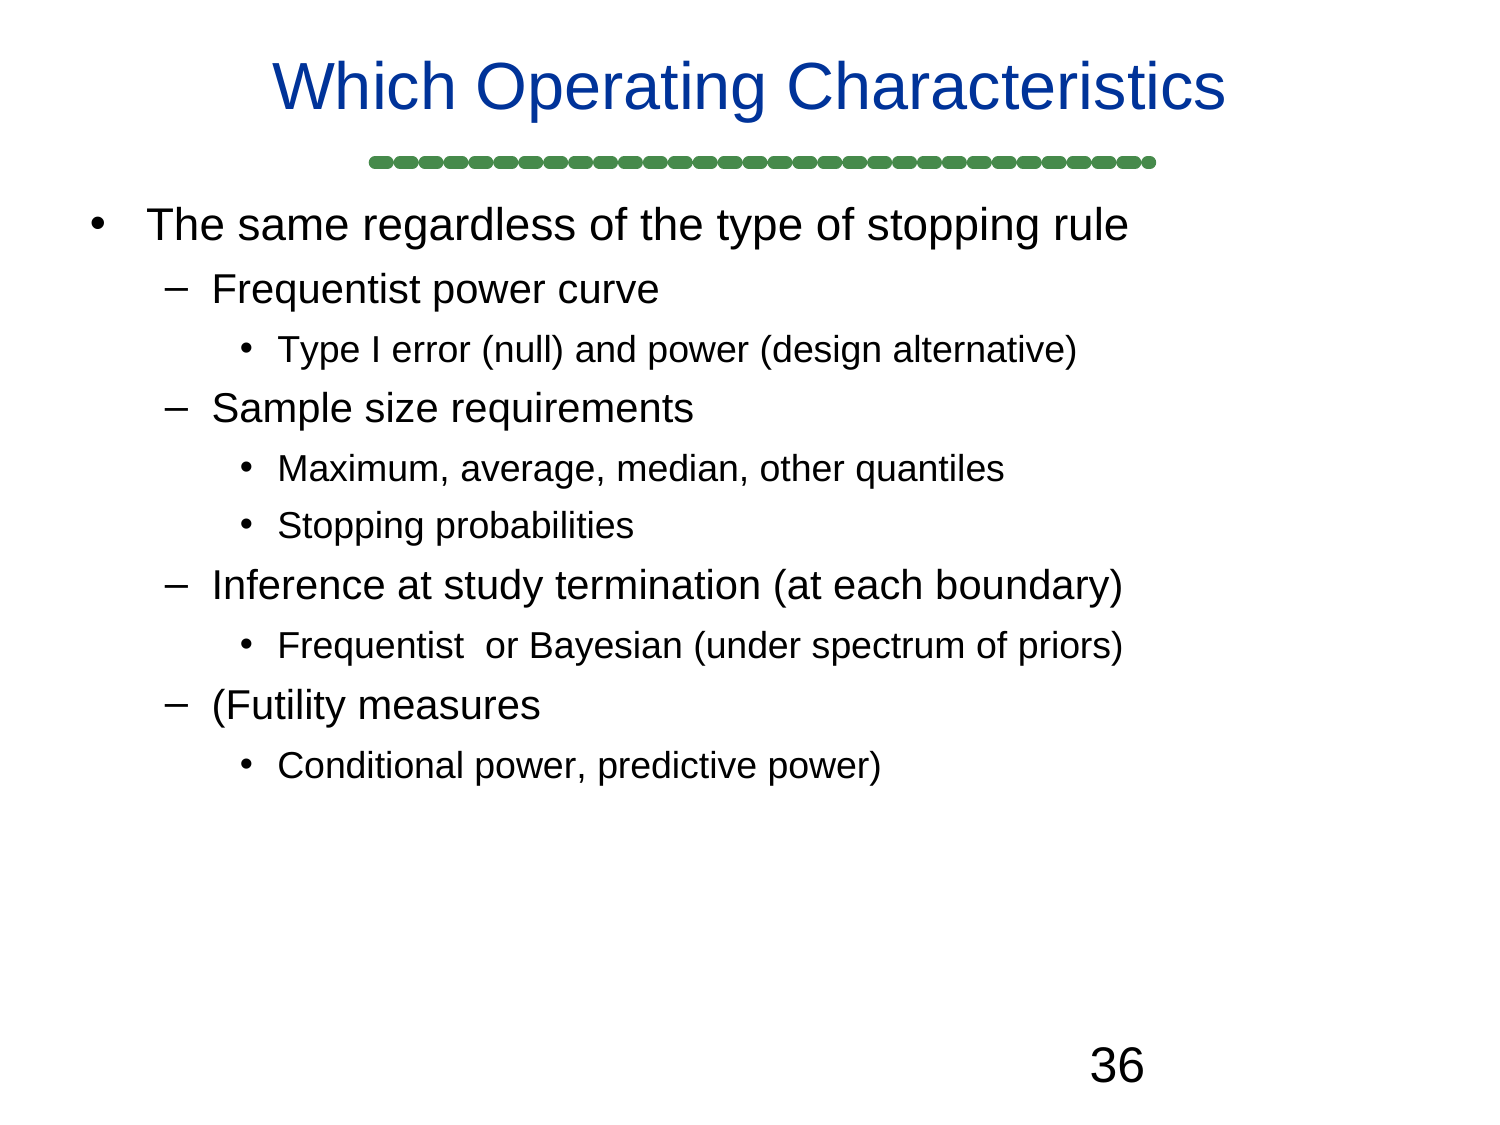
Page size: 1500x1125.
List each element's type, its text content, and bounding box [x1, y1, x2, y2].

list The same regardless of the type of stopping rule Frequentist power curve Type I error (null) and power (design alternative) Sample size requirements Maximum, average, median, other quantiles Stopping probabilities Inference at study termination (at each boundary) Frequentist or Bayesian (under spectrum of priors) (Futility measures Conditional power, predictive power) [75, 187, 1426, 1050]
title Which Operating Characteristics [37, 24, 1463, 141]
